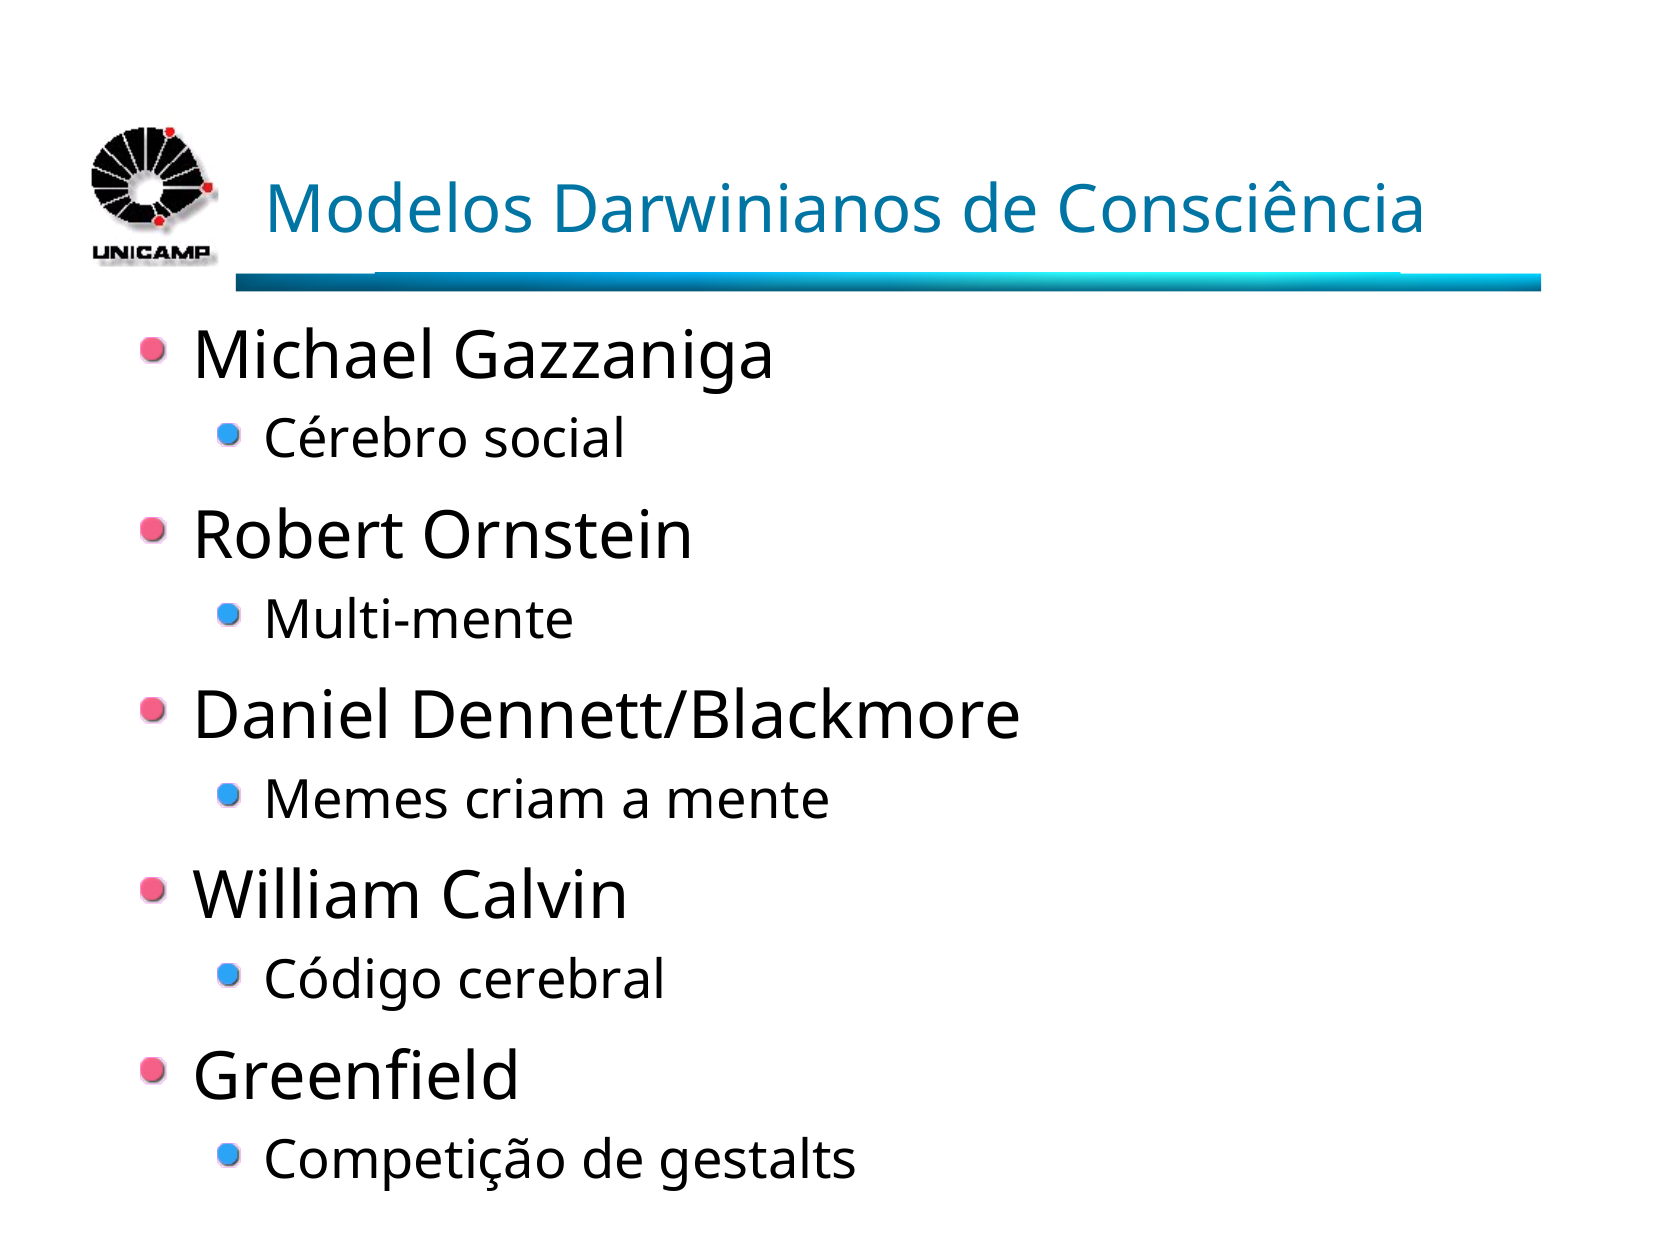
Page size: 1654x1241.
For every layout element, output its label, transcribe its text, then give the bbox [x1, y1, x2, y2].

picture [125, 272, 1654, 295]
list Michael Gazzaniga Cérebro social Robert Ornstein Multi-mente Daniel Dennett/Blackmore Memes criam a mente William Calvin Código cerebral Greenfield Competição de gestalts [121, 309, 1534, 1182]
title Modelos Darwinianos de Consciência [264, 42, 1534, 250]
